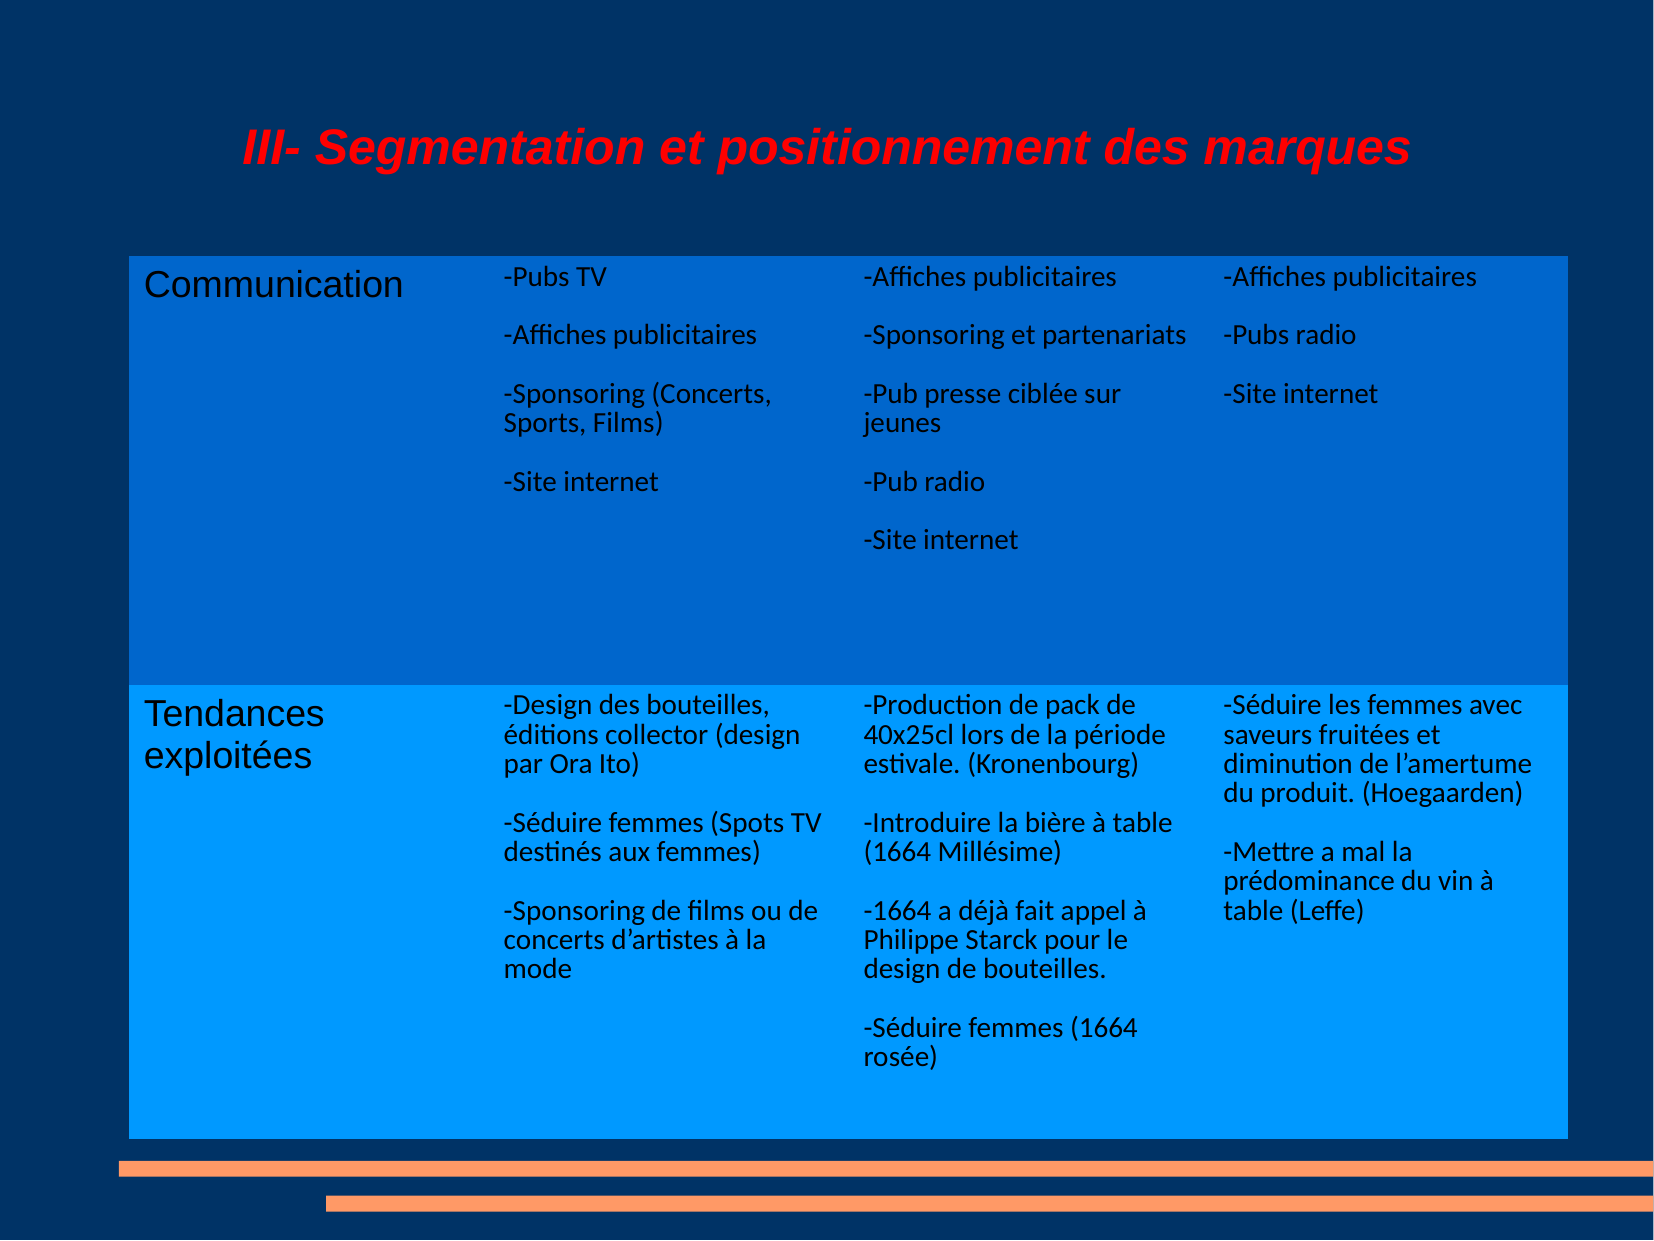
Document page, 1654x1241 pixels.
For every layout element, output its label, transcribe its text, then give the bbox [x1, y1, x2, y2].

table_cell -Séduire les femmes avec saveurs fruitées et diminution de l’amertume du produit. (Hoegaarden) -Mettre a mal la prédominance du vin à table (Leffe) [1209, 685, 1568, 1139]
table_header Communication [129, 256, 489, 685]
table_header -Pubs TV -Affiches publicitaires -Sponsoring (Concerts, Sports, Films) -Site internet [489, 256, 849, 685]
table_cell Tendances exploitées [129, 685, 489, 1139]
title III- Segmentation et positionnement des marques [121, 46, 1534, 248]
table_header -Affiches publicitaires -Sponsoring et partenariats -Pub presse ciblée sur jeunes -Pub radio -Site internet [849, 256, 1209, 685]
table_cell -Design des bouteilles, éditions collector (design par Ora Ito) -Séduire femmes (Spots TV destinés aux femmes) -Sponsoring de films ou de concerts d’artistes à la mode [489, 685, 849, 1139]
table_header -Affiches publicitaires -Pubs radio -Site internet [1209, 256, 1568, 685]
table_cell -Production de pack de 40x25cl lors de la période estivale. (Kronenbourg) -Introduire la bière à table (1664 Millésime) -1664 a déjà fait appel à Philippe Starck pour le design de bouteilles. -Séduire femmes (1664 rosée) [849, 685, 1209, 1139]
